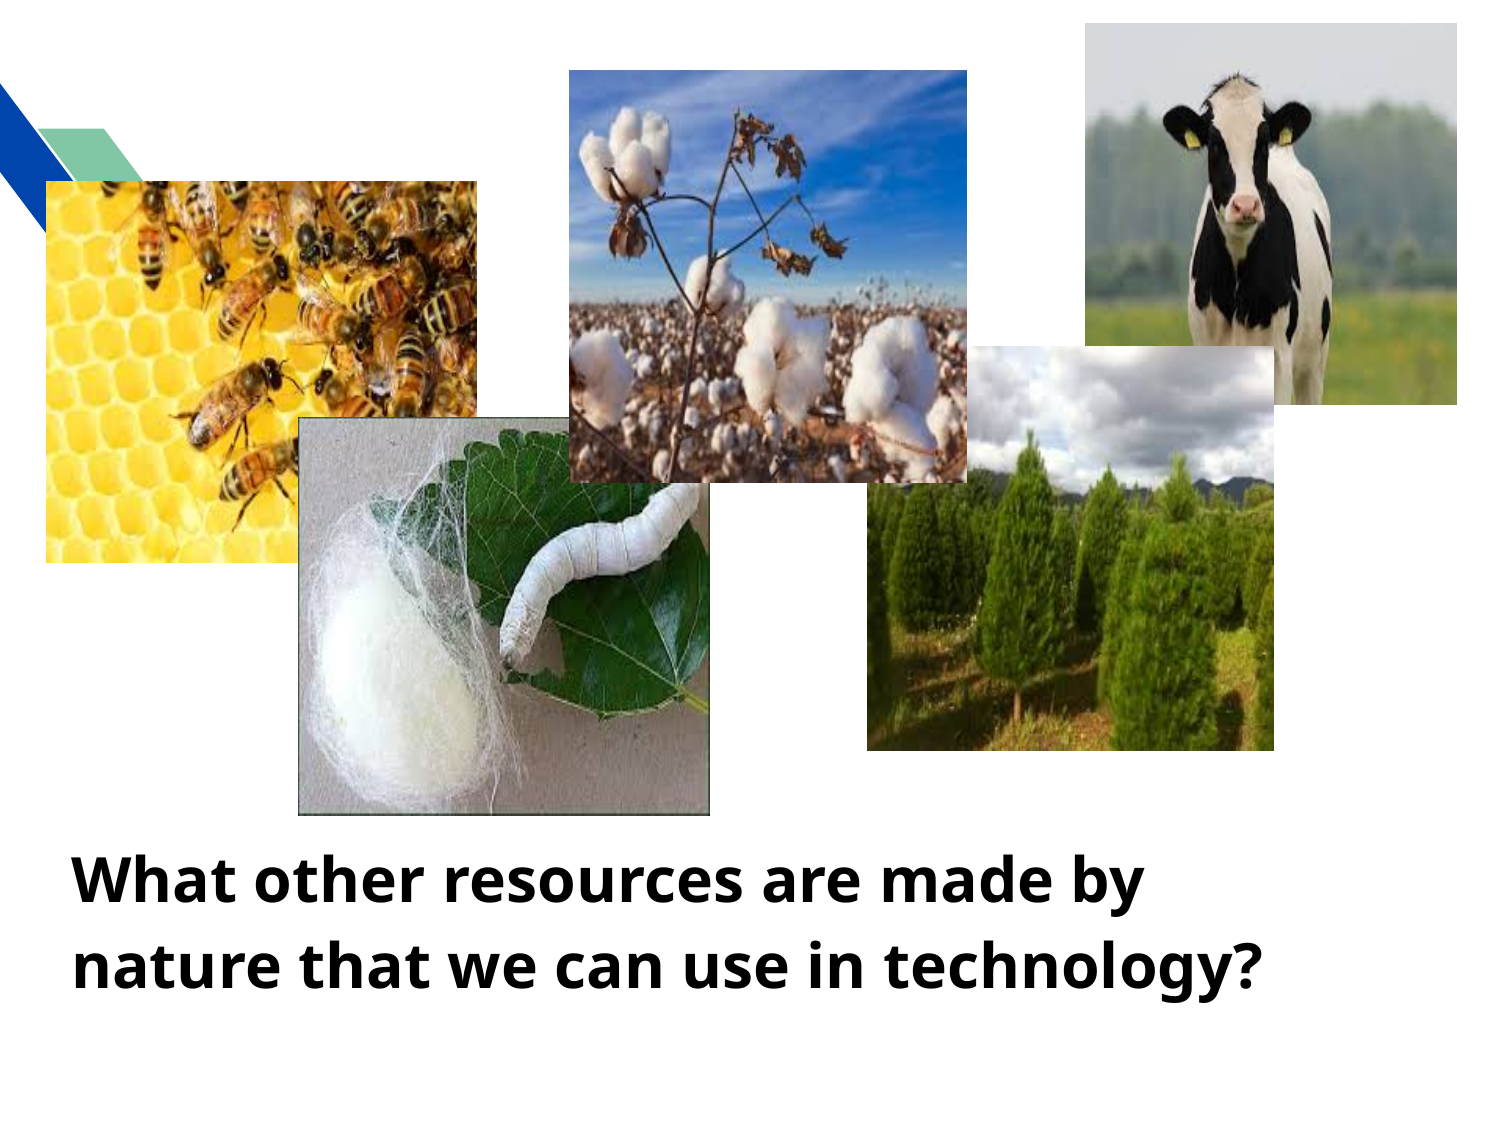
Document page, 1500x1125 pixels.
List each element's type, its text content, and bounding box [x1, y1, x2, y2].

picture [46, 23, 1457, 816]
list What other resources are made by nature that we can use in technology? [56, 484, 1300, 1121]
